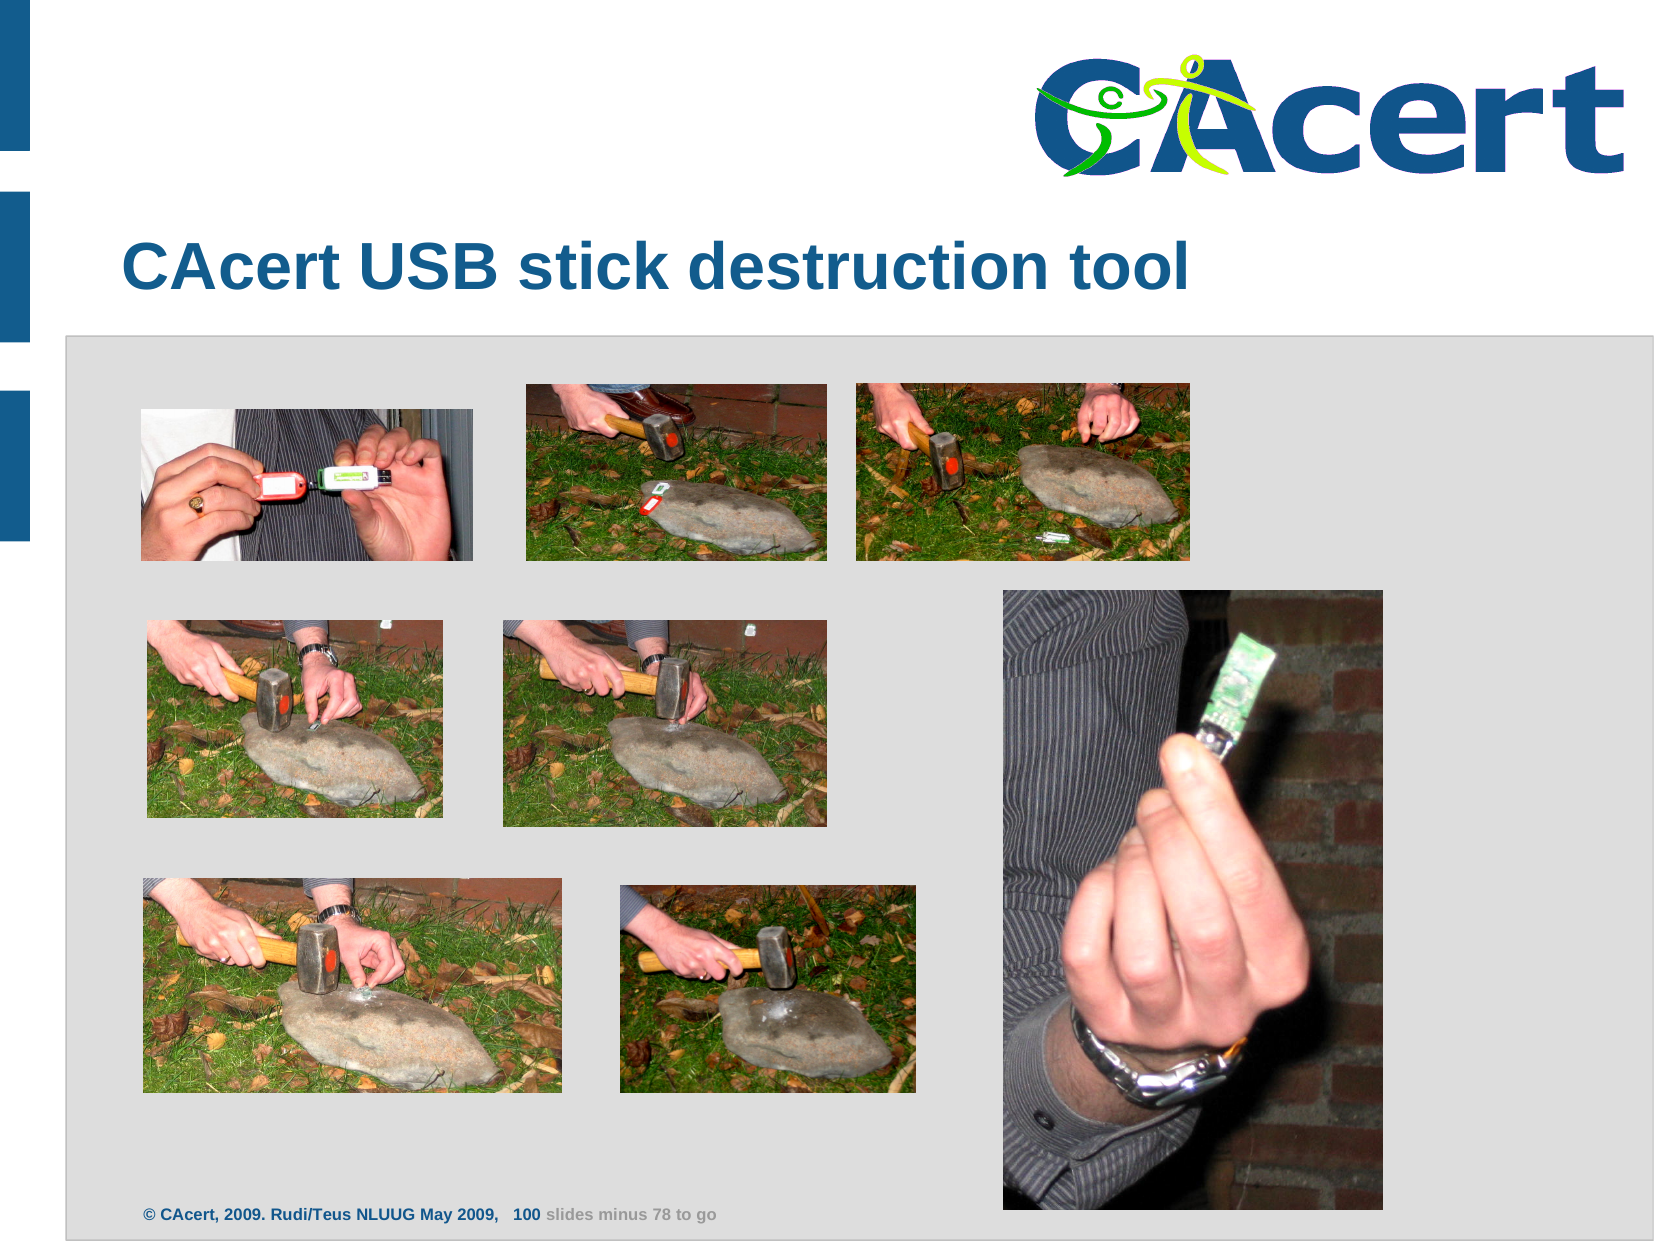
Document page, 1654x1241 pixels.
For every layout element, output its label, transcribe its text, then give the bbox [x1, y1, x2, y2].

picture [141, 409, 473, 562]
picture [526, 384, 827, 562]
picture [620, 885, 916, 1093]
picture [503, 620, 827, 827]
picture [1033, 53, 1625, 178]
picture [856, 383, 1190, 562]
picture [143, 878, 562, 1093]
title CAcert USB stick destruction tool [121, 177, 1533, 315]
picture [1003, 590, 1383, 1210]
picture [147, 620, 443, 818]
